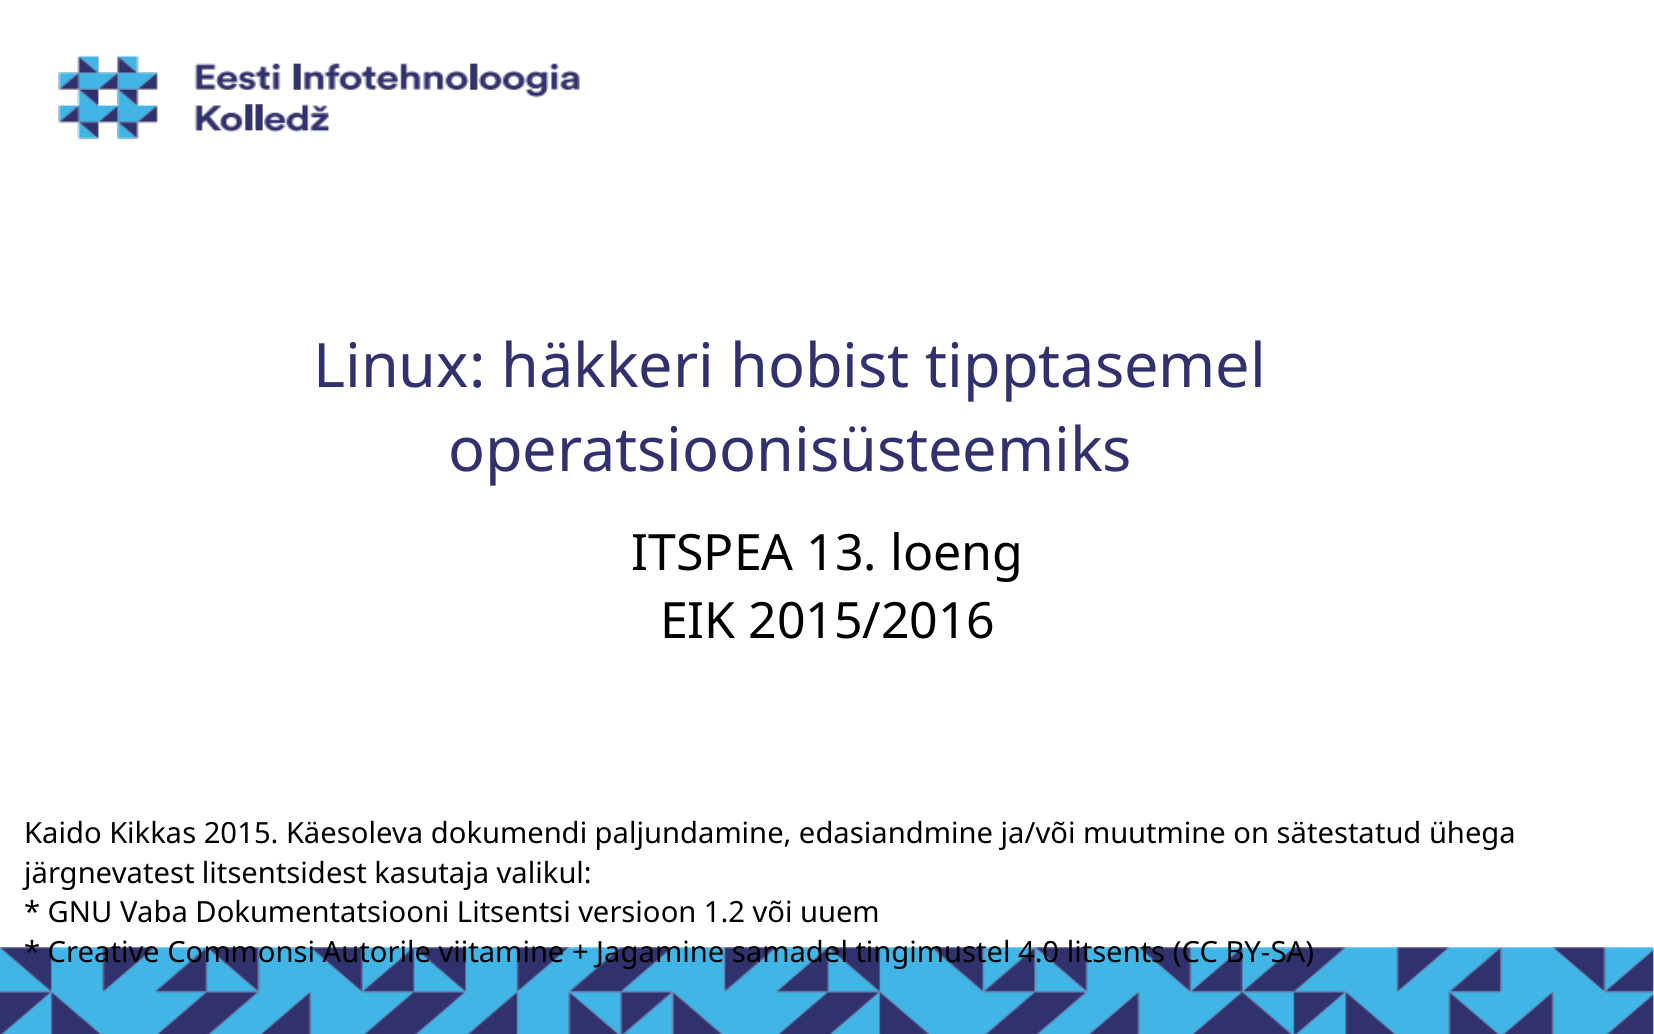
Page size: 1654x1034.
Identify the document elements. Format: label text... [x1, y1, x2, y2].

text_box Kaido Kikkas 2015. Käesoleva dokumendi paljundamine, edasiandmine ja/või muutmine on sätestatud ühega järgnevatest litsentsidest kasutaja valikul: * GNU Vaba Dokumentatsiooni Litsentsi versioon 1.2 või uuem * Creative Commonsi Autorile viitamine + Jagamine samadel tingimustel 4.0 litsents (CC BY-SA) [9, 804, 1548, 957]
subtitle ITSPEA 13. loeng EIK 2015/2016 [259, 518, 1396, 651]
title Linux: häkkeri hobist tipptasemel operatsioonisüsteemiks [222, 319, 1359, 493]
